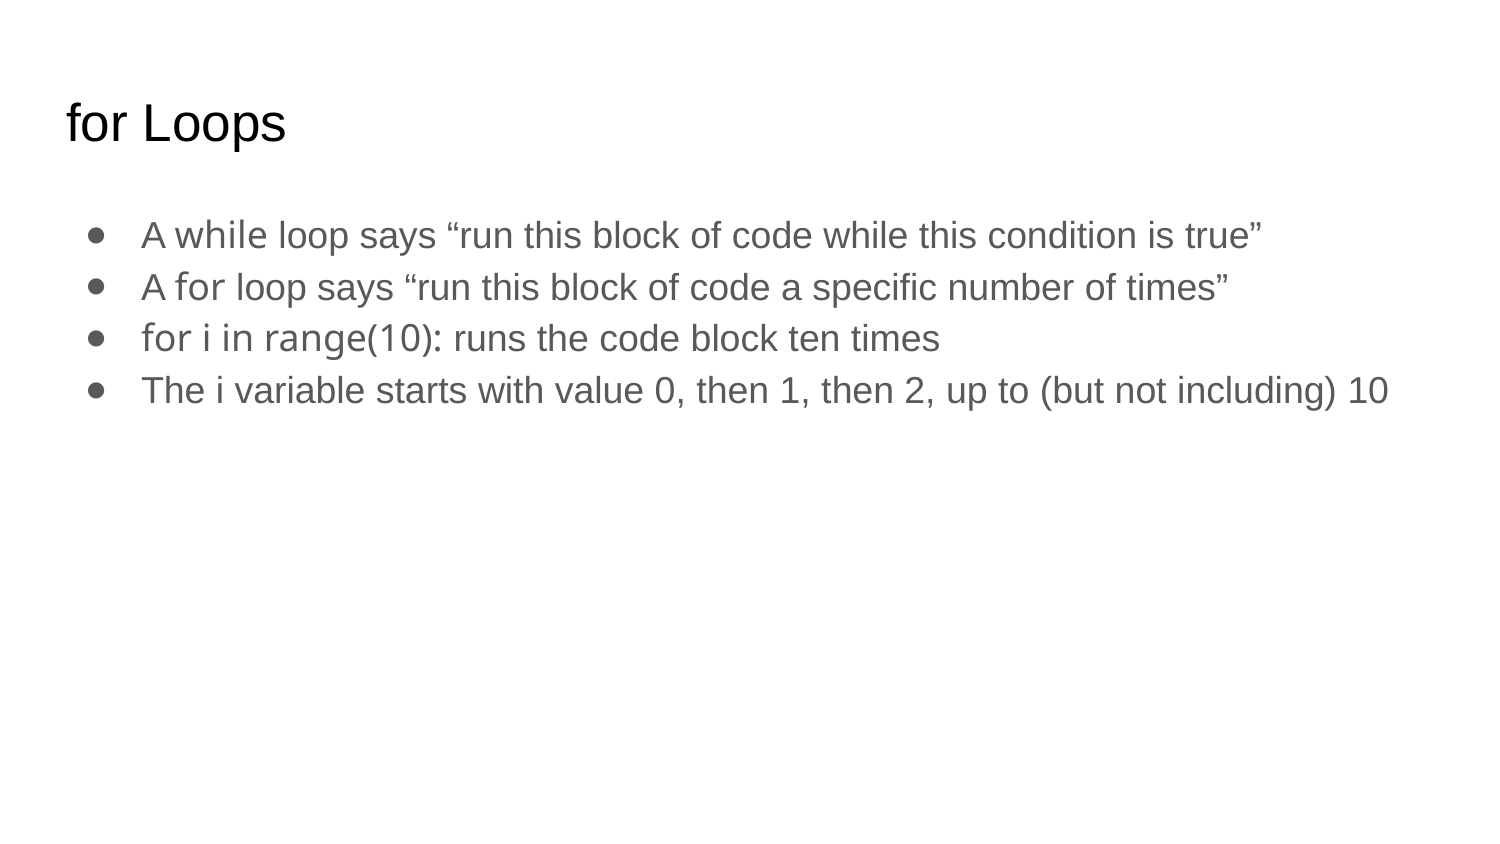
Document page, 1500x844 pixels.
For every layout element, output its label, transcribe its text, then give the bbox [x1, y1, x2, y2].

list A while loop says “run this block of code while this condition is true” A for loop says “run this block of code a specific number of times” for i in range(10): runs the code block ten times The i variable starts with value 0, then 1, then 2, up to (but not including) 10 [51, 189, 1449, 750]
title for Loops [51, 72, 1449, 167]
